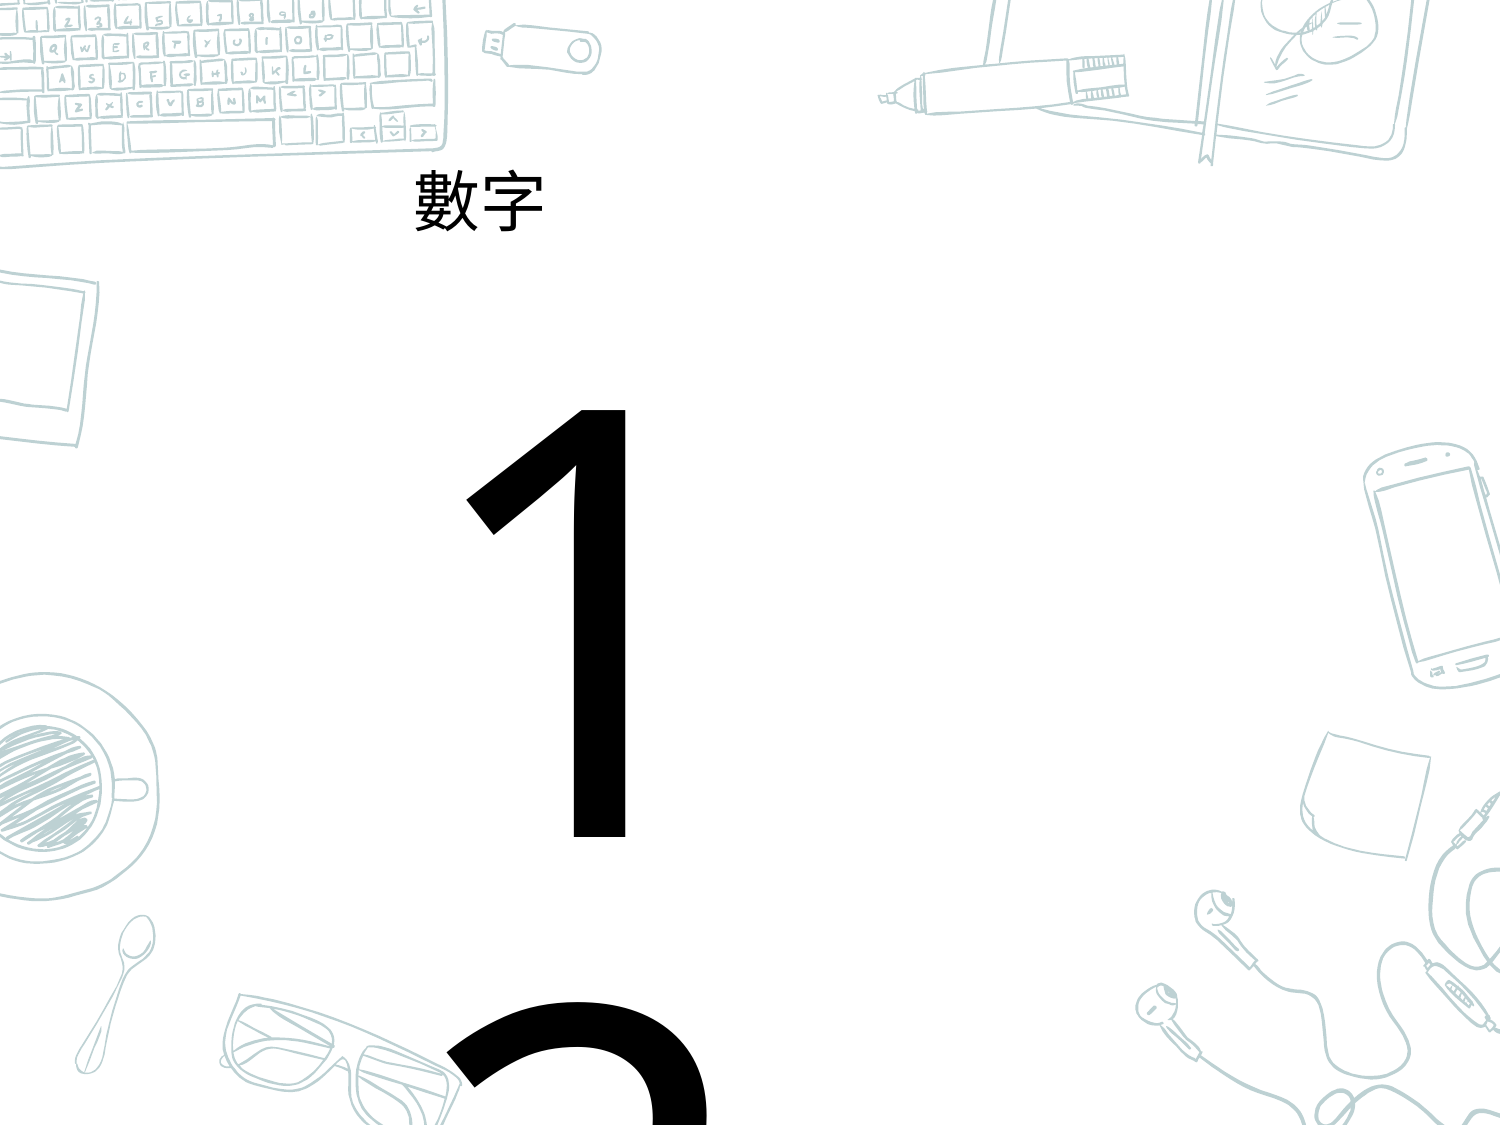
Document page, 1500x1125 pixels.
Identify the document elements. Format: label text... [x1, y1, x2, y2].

text_box 數字12 [398, 152, 1090, 973]
